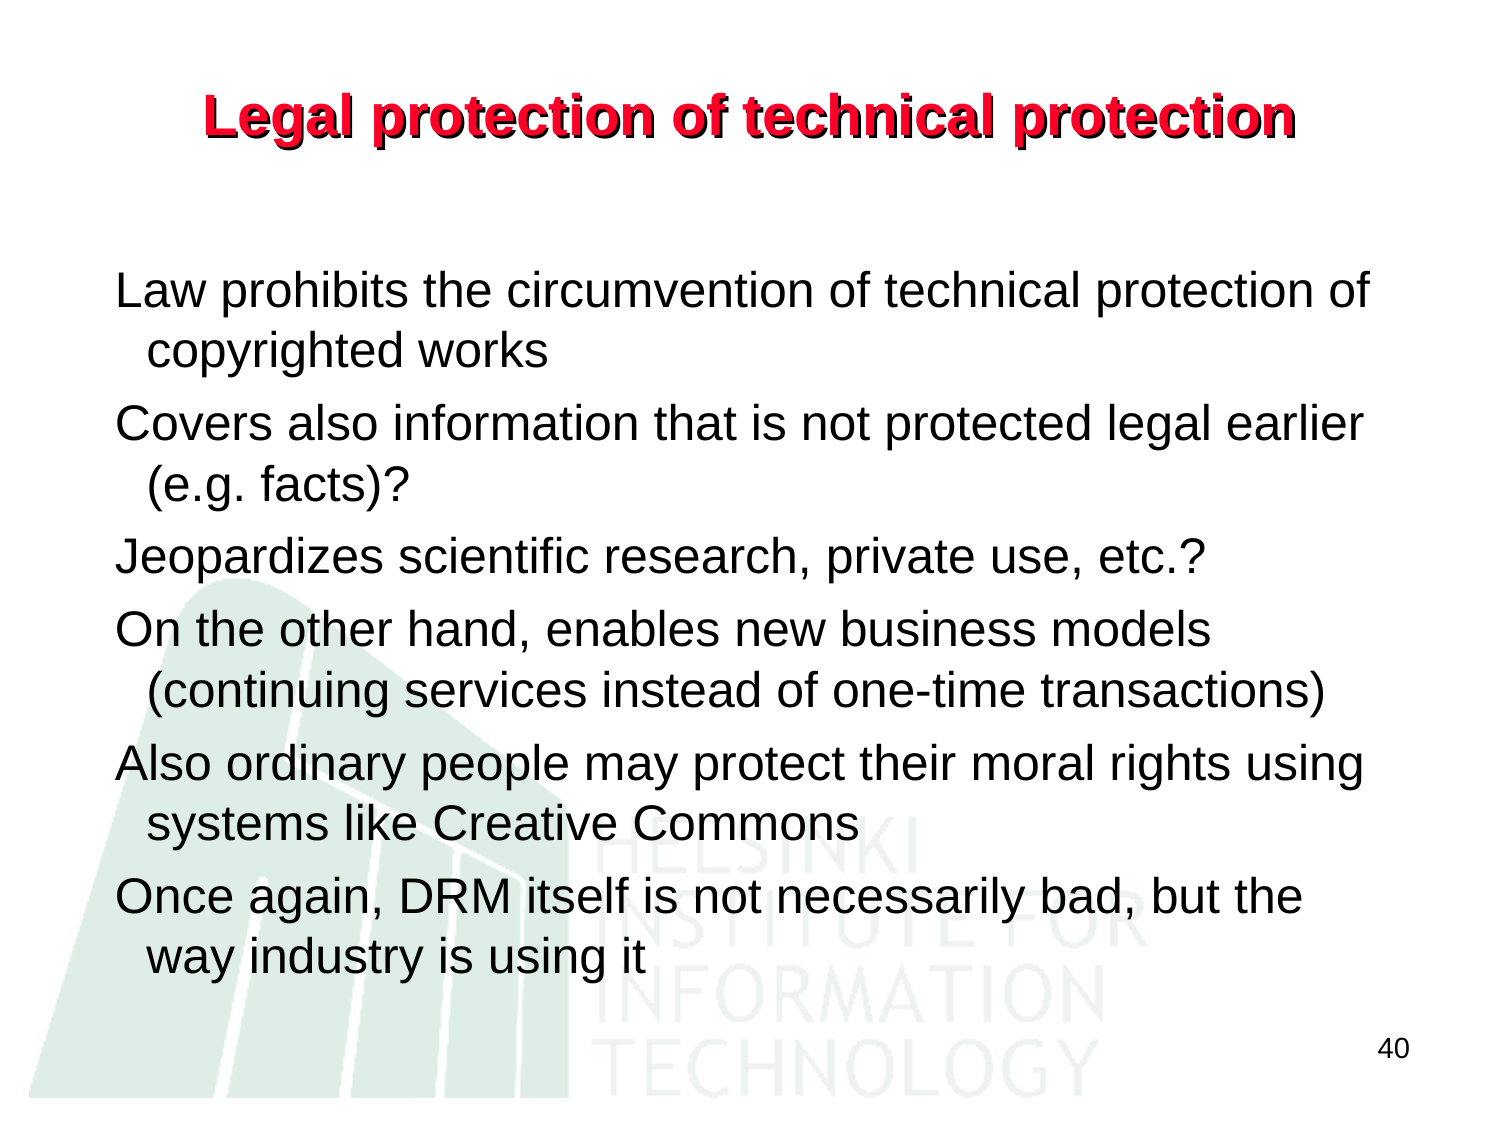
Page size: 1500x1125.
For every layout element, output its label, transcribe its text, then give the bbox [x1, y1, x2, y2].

title Legal protection of technical protection [99, 61, 1401, 175]
list Law prohibits the circumvention of technical protection of copyrighted works Covers also information that is not protected legal earlier (e.g. facts)? Jeopardizes scientific research, private use, etc.? On the other hand, enables new business models (continuing services instead of one-time transactions) Also ordinary people may protect their moral rights using systems like Creative Commons Once again, DRM itself is not necessarily bad, but the way industry is using it [99, 249, 1401, 1051]
